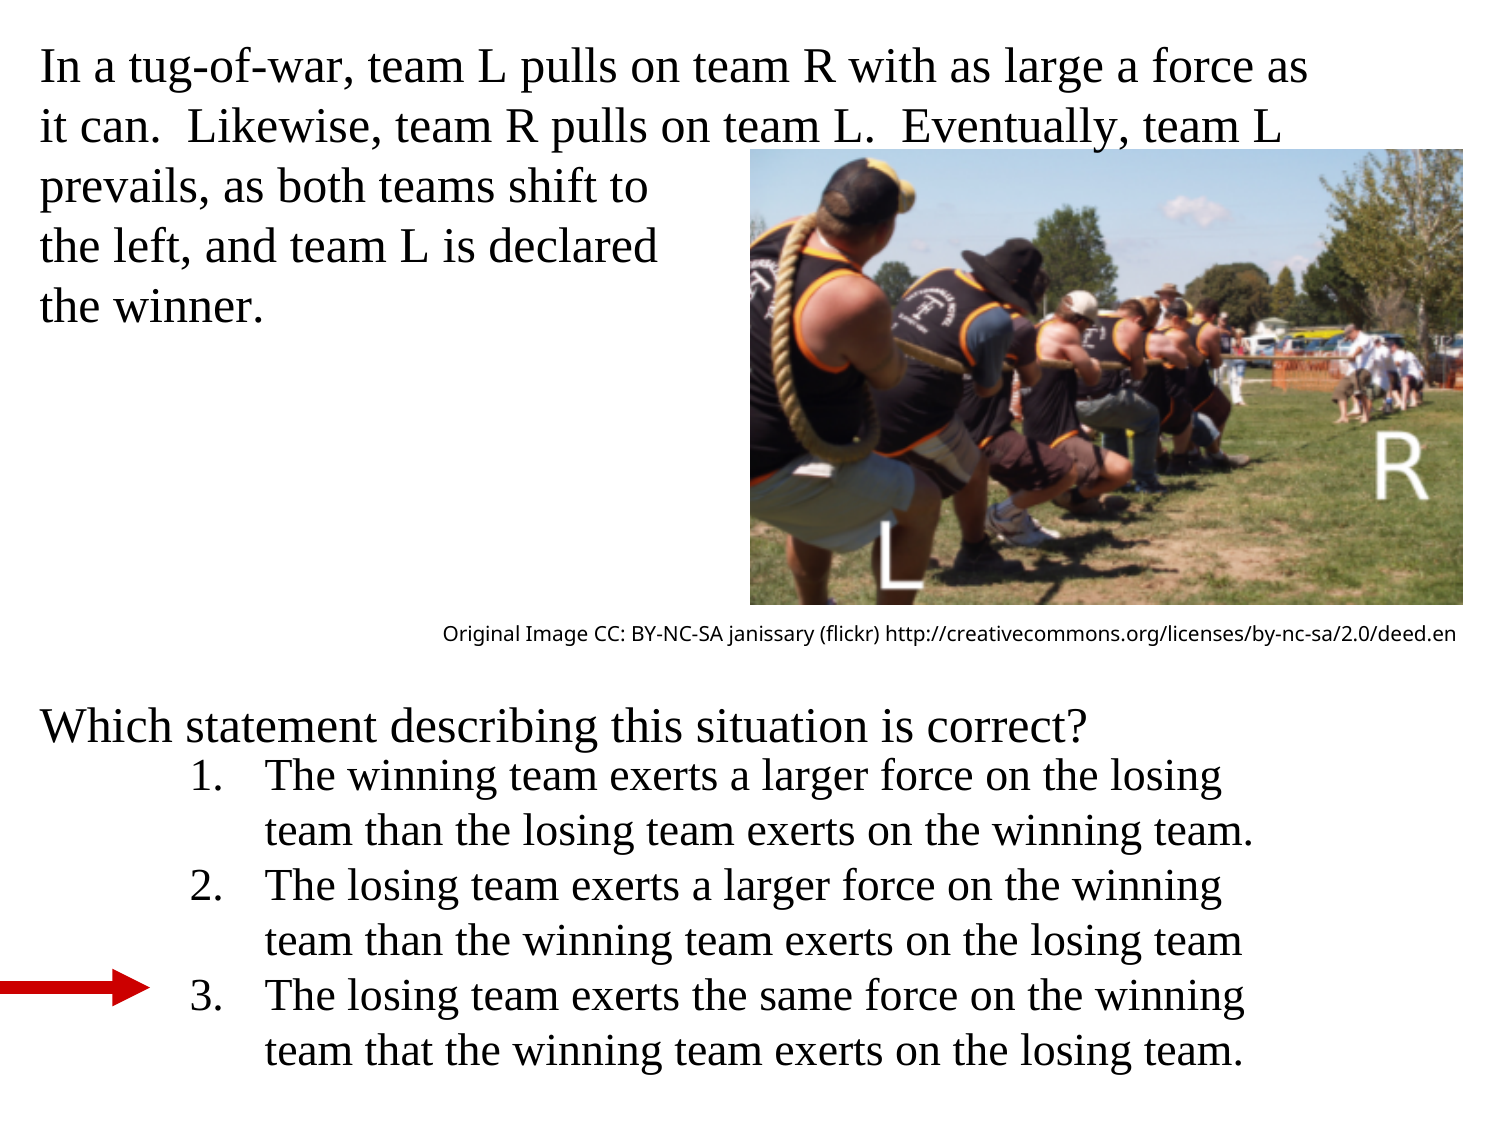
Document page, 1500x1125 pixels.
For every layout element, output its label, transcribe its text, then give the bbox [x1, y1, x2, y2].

picture [1338, 149, 1463, 605]
text_box The winning team exerts a larger force on the losing team than the losing team exerts on the winning team. The losing team exerts a larger force on the winning team than the winning team exerts on the losing team The losing team exerts the same force on the winning team that the winning team exerts on the losing team. [174, 737, 1338, 1083]
text_box In a tug-of-war, team L pulls on team R with as large a force as it can. Likewise, team R pulls on team L. Eventually, team L prevails, as both teams shift to the left, and team L is declared the winner. Which statement describing this situation is correct? [24, 24, 1338, 761]
text_box Original Image CC: BY-NC-SA janissary (flickr) http://creativecommons.org/licenses/by-nc-sa/2.0/deed.en [427, 612, 1472, 653]
